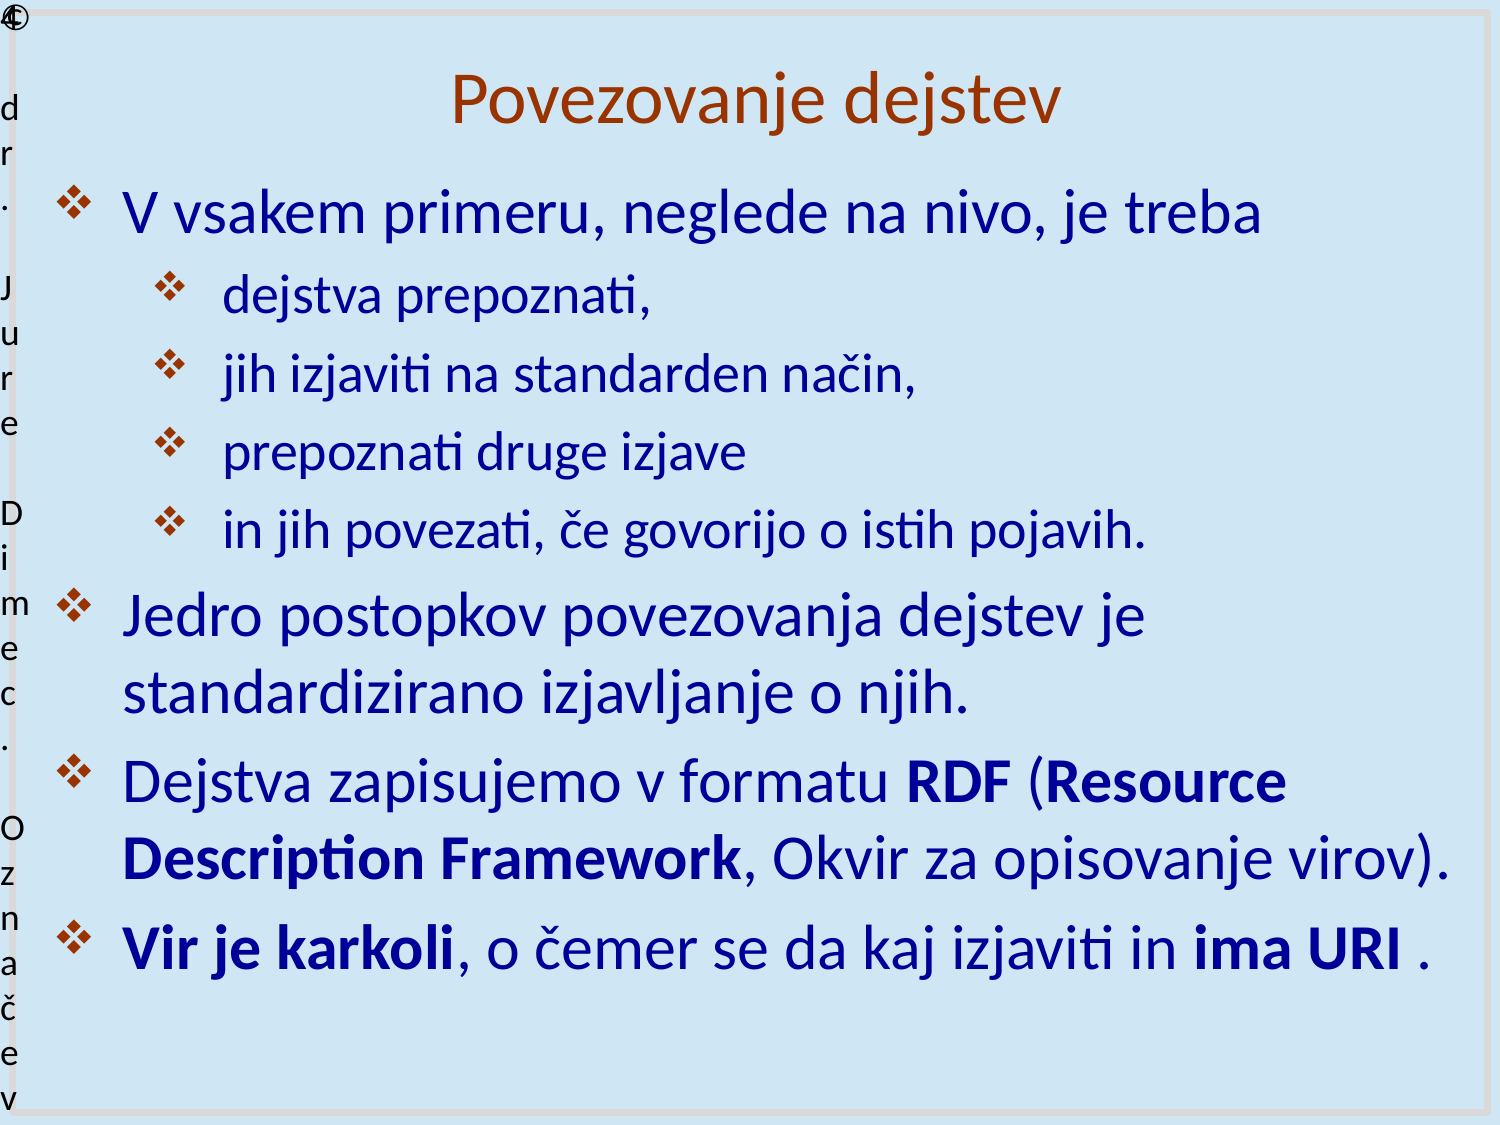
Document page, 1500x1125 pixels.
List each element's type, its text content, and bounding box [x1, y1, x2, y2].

title Povezovanje dejstev [37, 37, 1475, 150]
list V vsakem primeru, neglede na nivo, je treba dejstva prepoznati, jih izjaviti na standarden način, prepoznati druge izjave in jih povezati, če govorijo o istih pojavih. Jedro postopkov povezovanja dejstev je standardizirano izjavljanje o njih. Dejstva zapisujemo v formatu RDF (Resource Description Framework, Okvir za opisovanje virov). Vir je karkoli, o čemer se da kaj izjaviti in ima URI . [37, 162, 1475, 1050]
